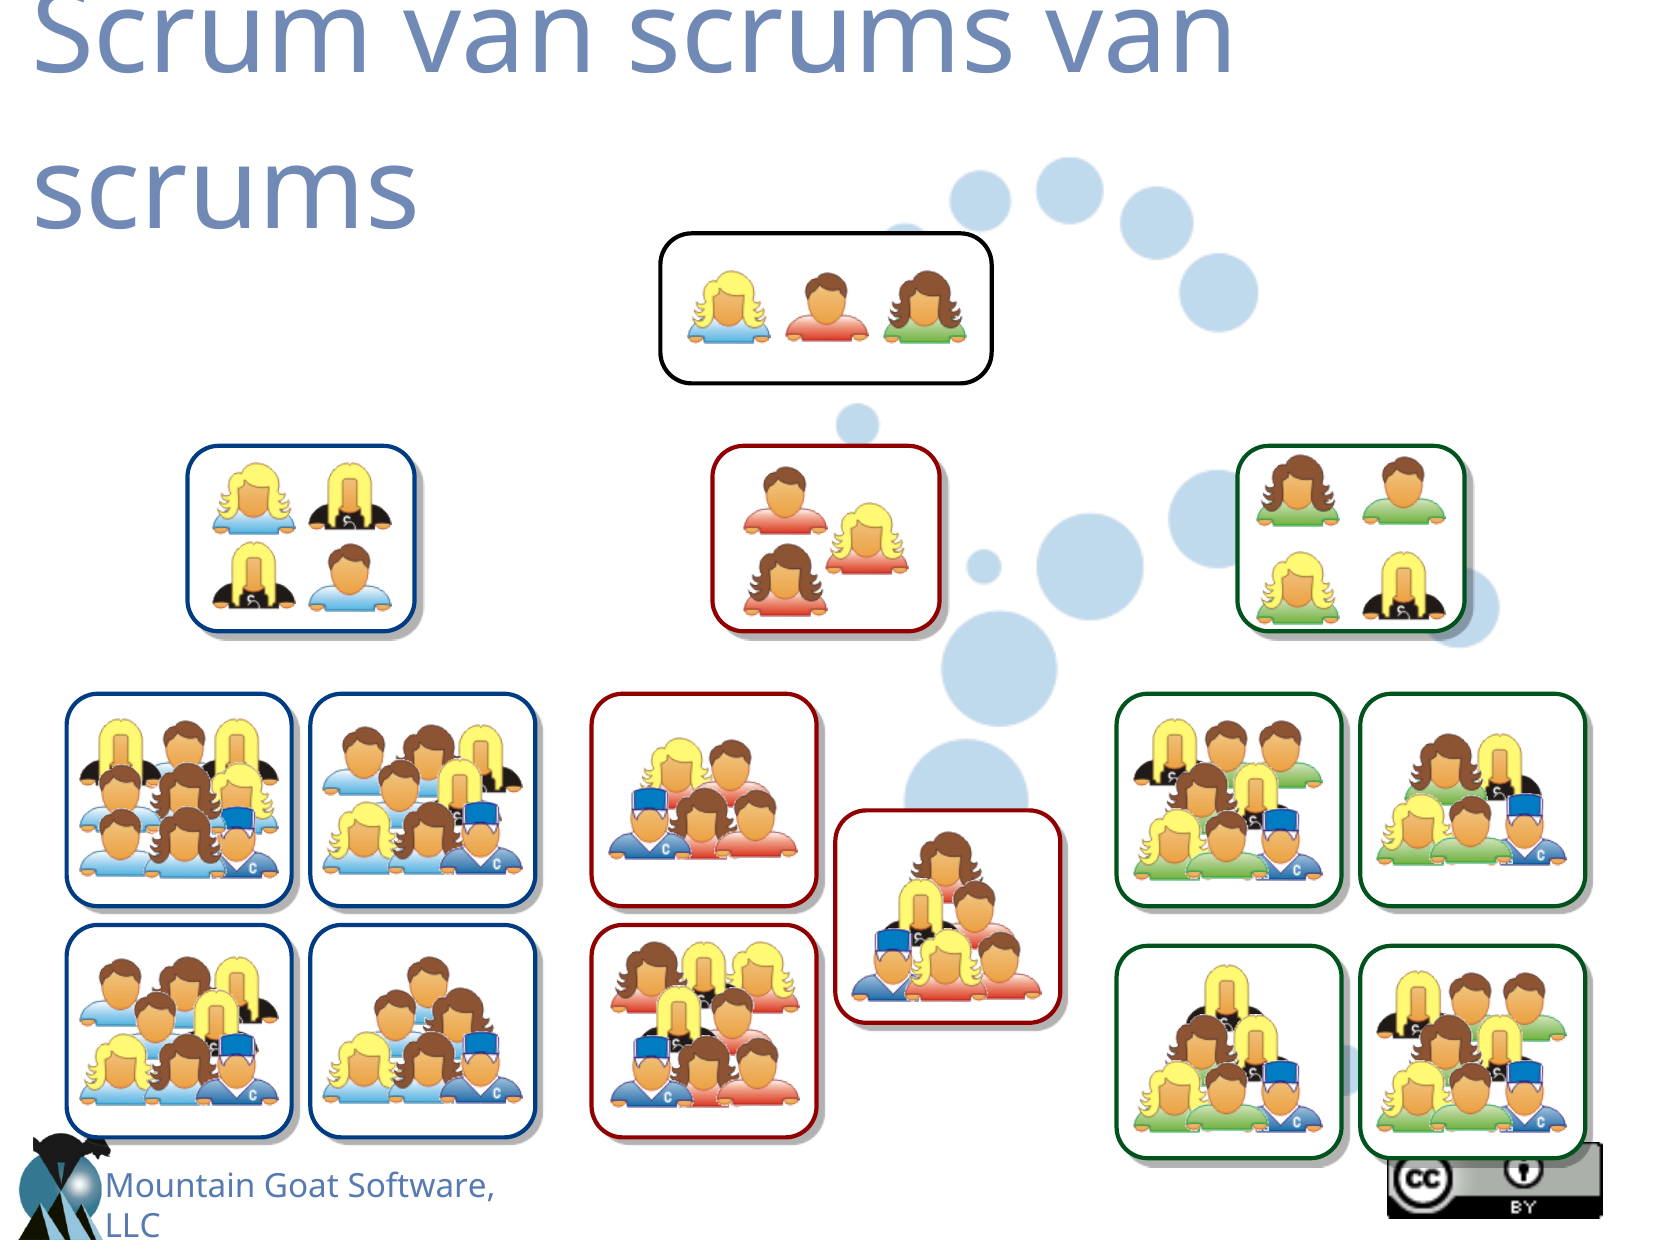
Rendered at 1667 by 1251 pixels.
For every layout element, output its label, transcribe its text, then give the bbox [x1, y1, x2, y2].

text_box [1116, 693, 1342, 907]
picture [18, 1120, 111, 1240]
picture [212, 541, 296, 614]
picture [883, 270, 967, 344]
picture [1133, 964, 1323, 1133]
picture [212, 462, 296, 535]
text_box [1116, 945, 1342, 1159]
picture [835, 194, 1563, 1096]
picture [308, 462, 392, 535]
text_box [187, 445, 415, 632]
picture [851, 831, 1042, 1002]
picture [79, 718, 279, 879]
text_box [1360, 945, 1586, 1159]
picture [610, 941, 800, 1108]
text_box [660, 233, 992, 384]
text_box [591, 924, 817, 1138]
text_box [66, 693, 292, 907]
text_box [835, 810, 1061, 1023]
picture [608, 737, 798, 860]
picture [687, 270, 771, 344]
picture [785, 272, 869, 342]
picture [1387, 1142, 1603, 1219]
picture [79, 956, 279, 1106]
text_box [310, 693, 536, 907]
text_box [712, 445, 940, 632]
picture [322, 956, 523, 1104]
text_box [66, 924, 292, 1138]
text_box [1360, 693, 1586, 907]
picture [308, 543, 392, 612]
picture [743, 466, 909, 617]
picture [322, 724, 523, 875]
text_box [310, 924, 536, 1138]
title Scrum van scrums van scrums [24, 18, 1659, 194]
picture [1376, 970, 1567, 1133]
text_box [591, 693, 817, 907]
text_box [1237, 445, 1465, 632]
picture [1376, 733, 1567, 866]
